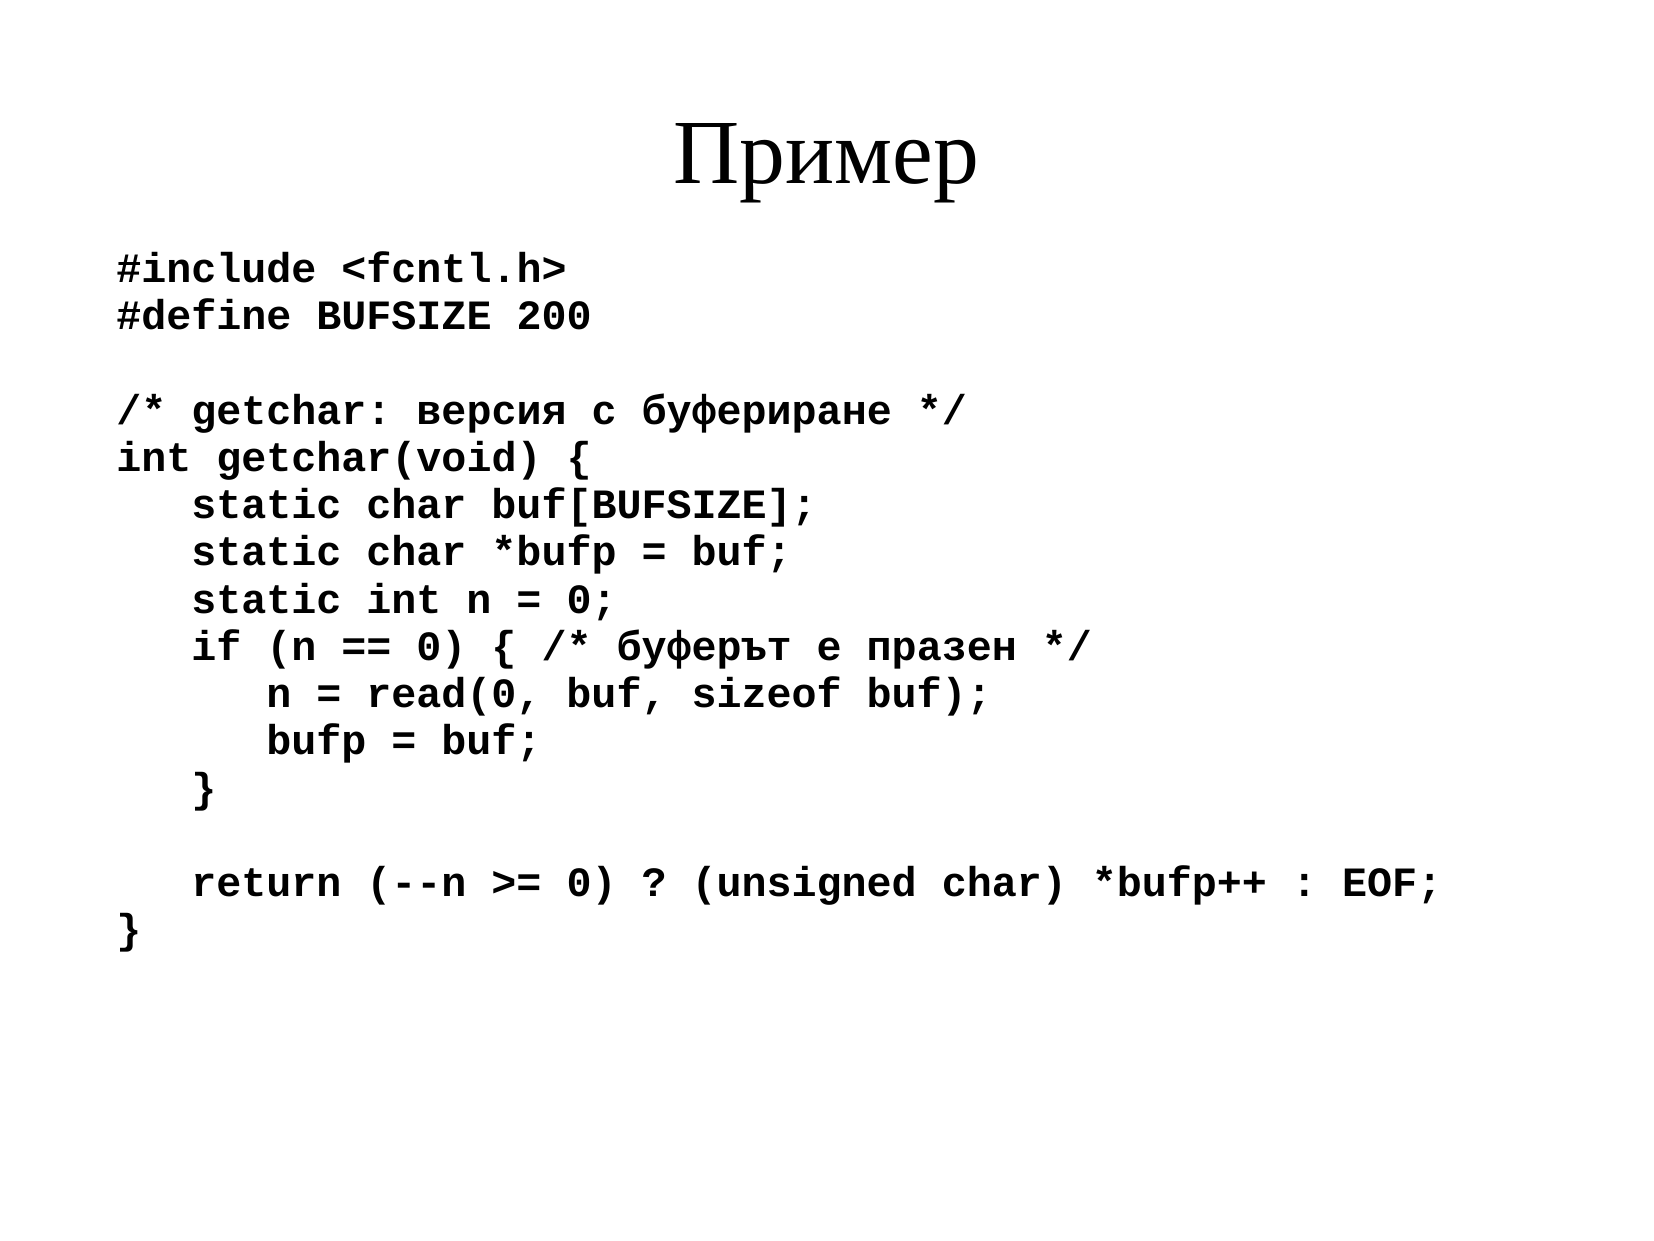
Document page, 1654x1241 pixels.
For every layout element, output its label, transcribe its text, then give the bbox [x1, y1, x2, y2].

text_box #include <fcntl.h> #define BUFSIZE 200 /* getchar: версия с буфериране */ int getchar(void) { static char buf[BUFSIZE]; static char *bufp = buf; static int n = 0; if (n == 0) { /* буферът е празен */ n = read(0, buf, sizeof buf); bufp = buf; } return (--n >= 0) ? (unsigned char) *bufp++ : EOF; } [101, 240, 1654, 972]
title Пример [82, 49, 1571, 257]
